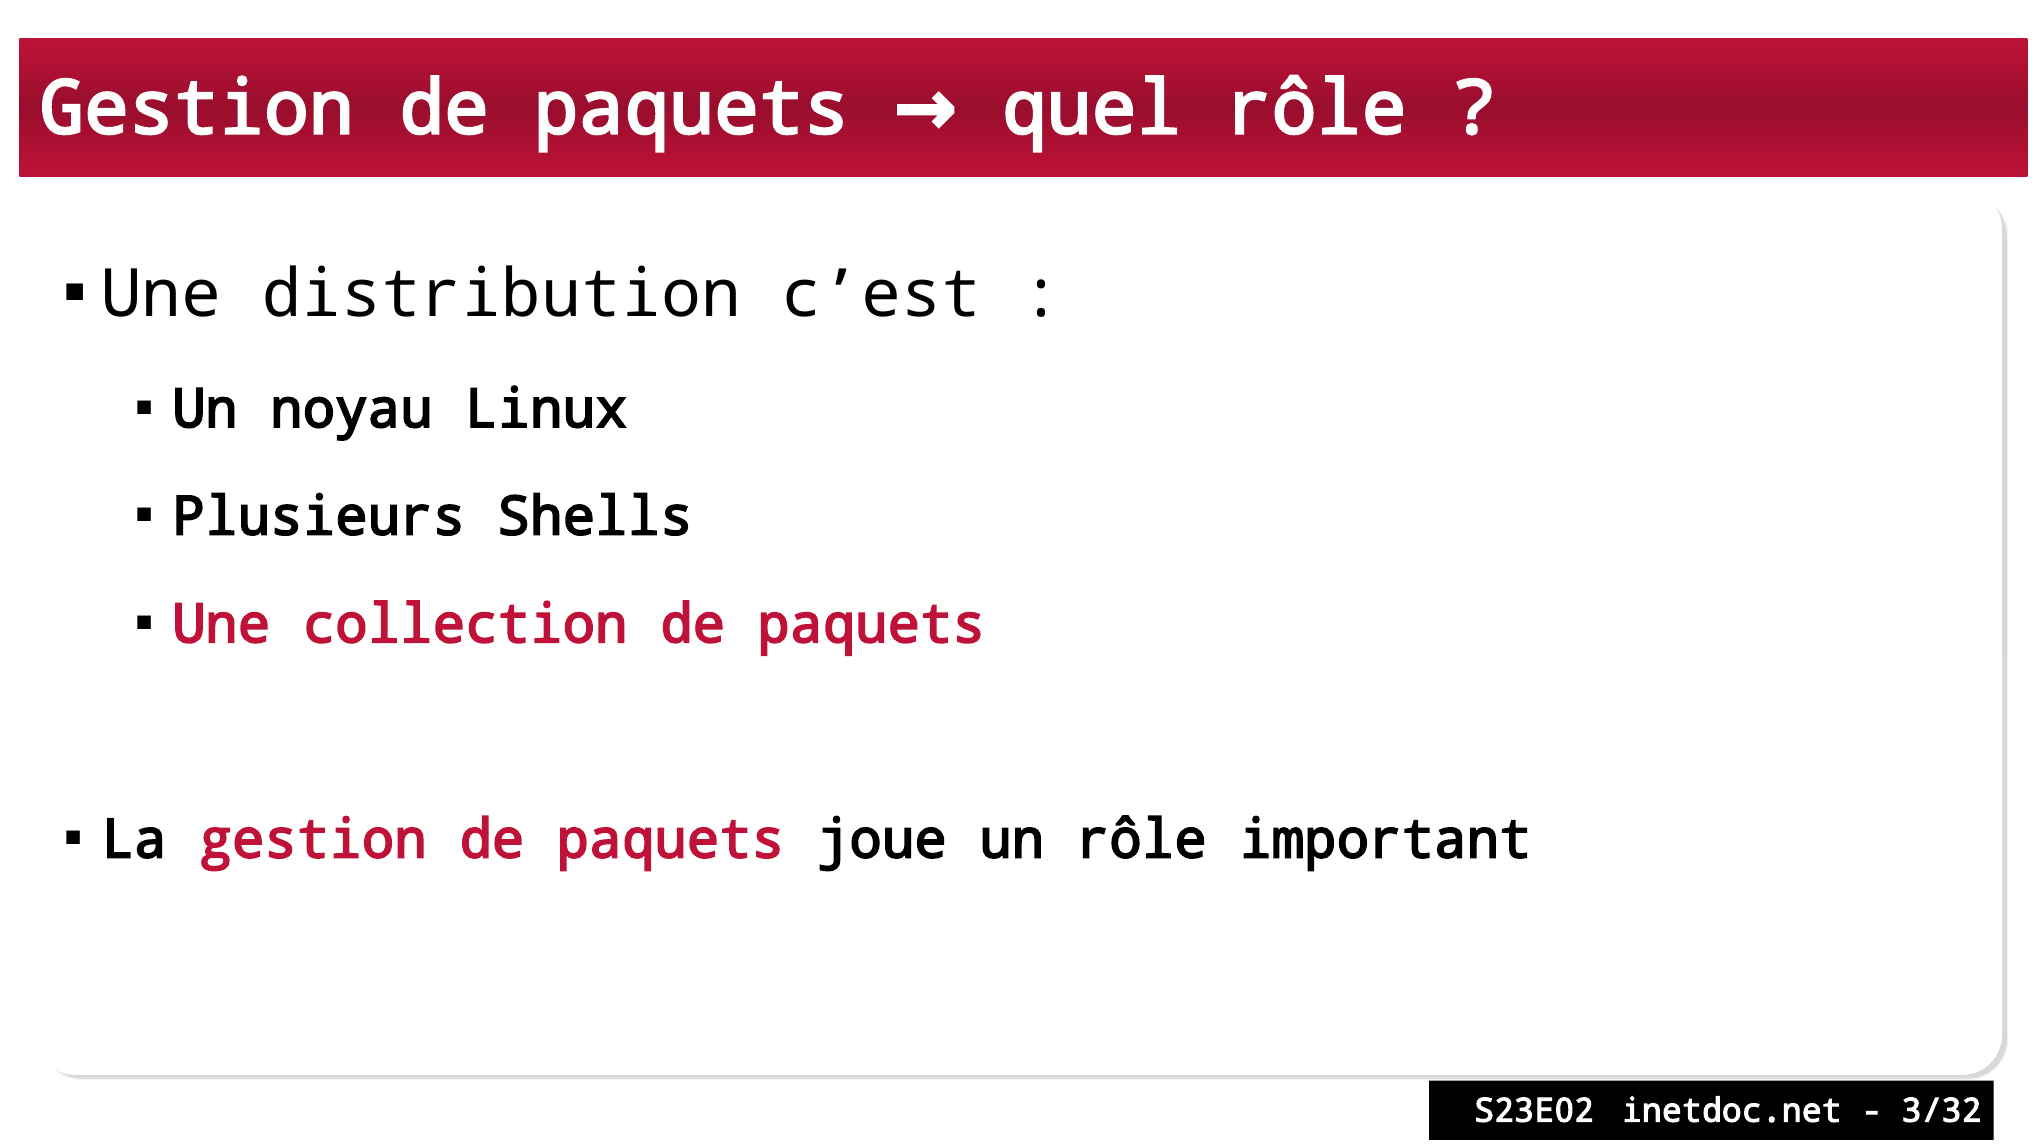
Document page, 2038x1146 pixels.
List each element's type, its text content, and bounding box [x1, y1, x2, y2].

text_box Gestion de paquets → quel rôle ? [19, 38, 2028, 177]
text_box Une distribution c’est : Un noyau Linux Plusieurs Shells Une collection de paquets La gestion de paquets joue un rôle important [35, 188, 2003, 1075]
text_box S23E02 inetdoc.net - <numéro>/32 [1429, 1080, 1994, 1140]
